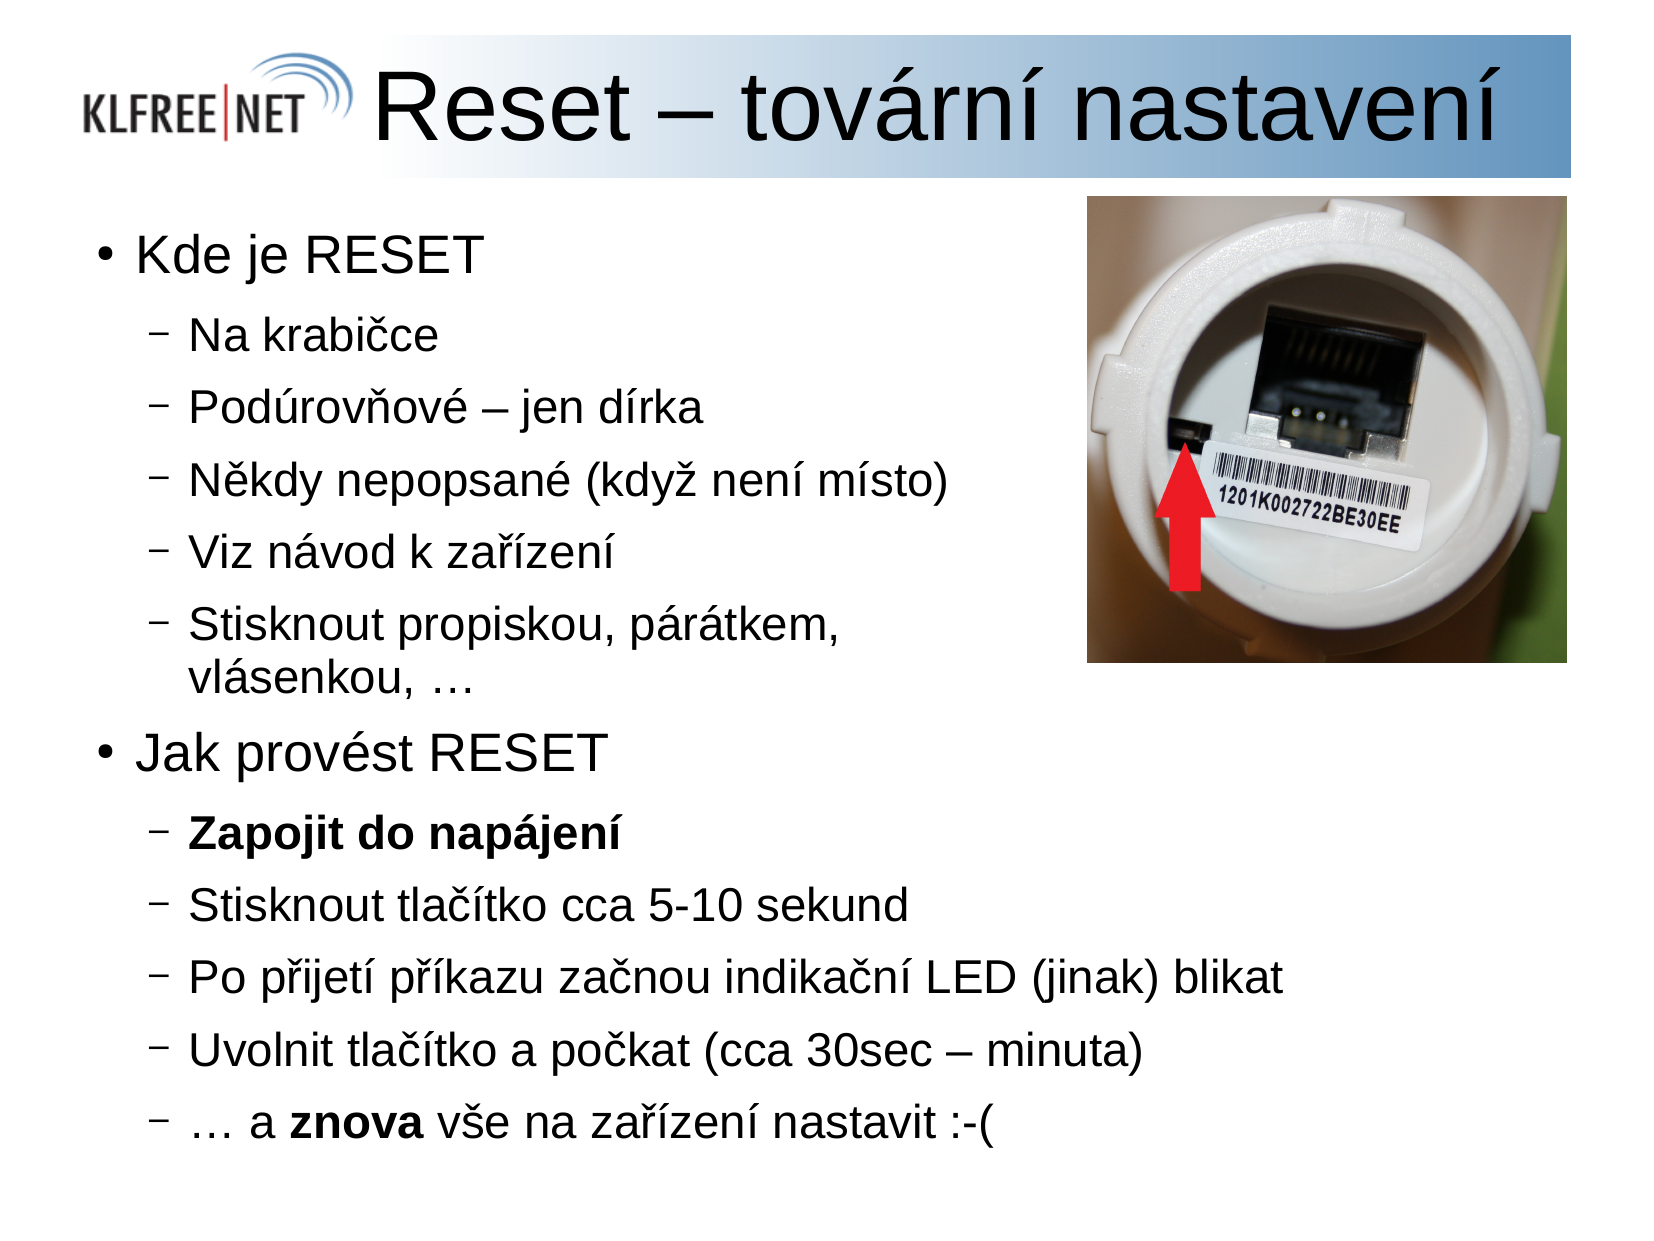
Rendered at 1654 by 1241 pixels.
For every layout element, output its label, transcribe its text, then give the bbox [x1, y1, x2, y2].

title Reset – tovární nastavení [371, 47, 1560, 166]
picture [1087, 196, 1567, 663]
list Kde je RESET Na krabičce Podúrovňové – jen dírka Někdy nepopsané (když není místo) Viz návod k zařízení Stisknout propiskou, párátkem, vlásenkou, … Jak provést RESET Zapojit do napájení Stisknout tlačítko cca 5-10 sekund Po přijetí příkazu začnou indikační LED (jinak) blikat Uvolnit tlačítko a počkat (cca 30sec – minuta) … a znova vše na zařízení nastavit :-( [82, 224, 1432, 1157]
picture [59, 11, 372, 201]
